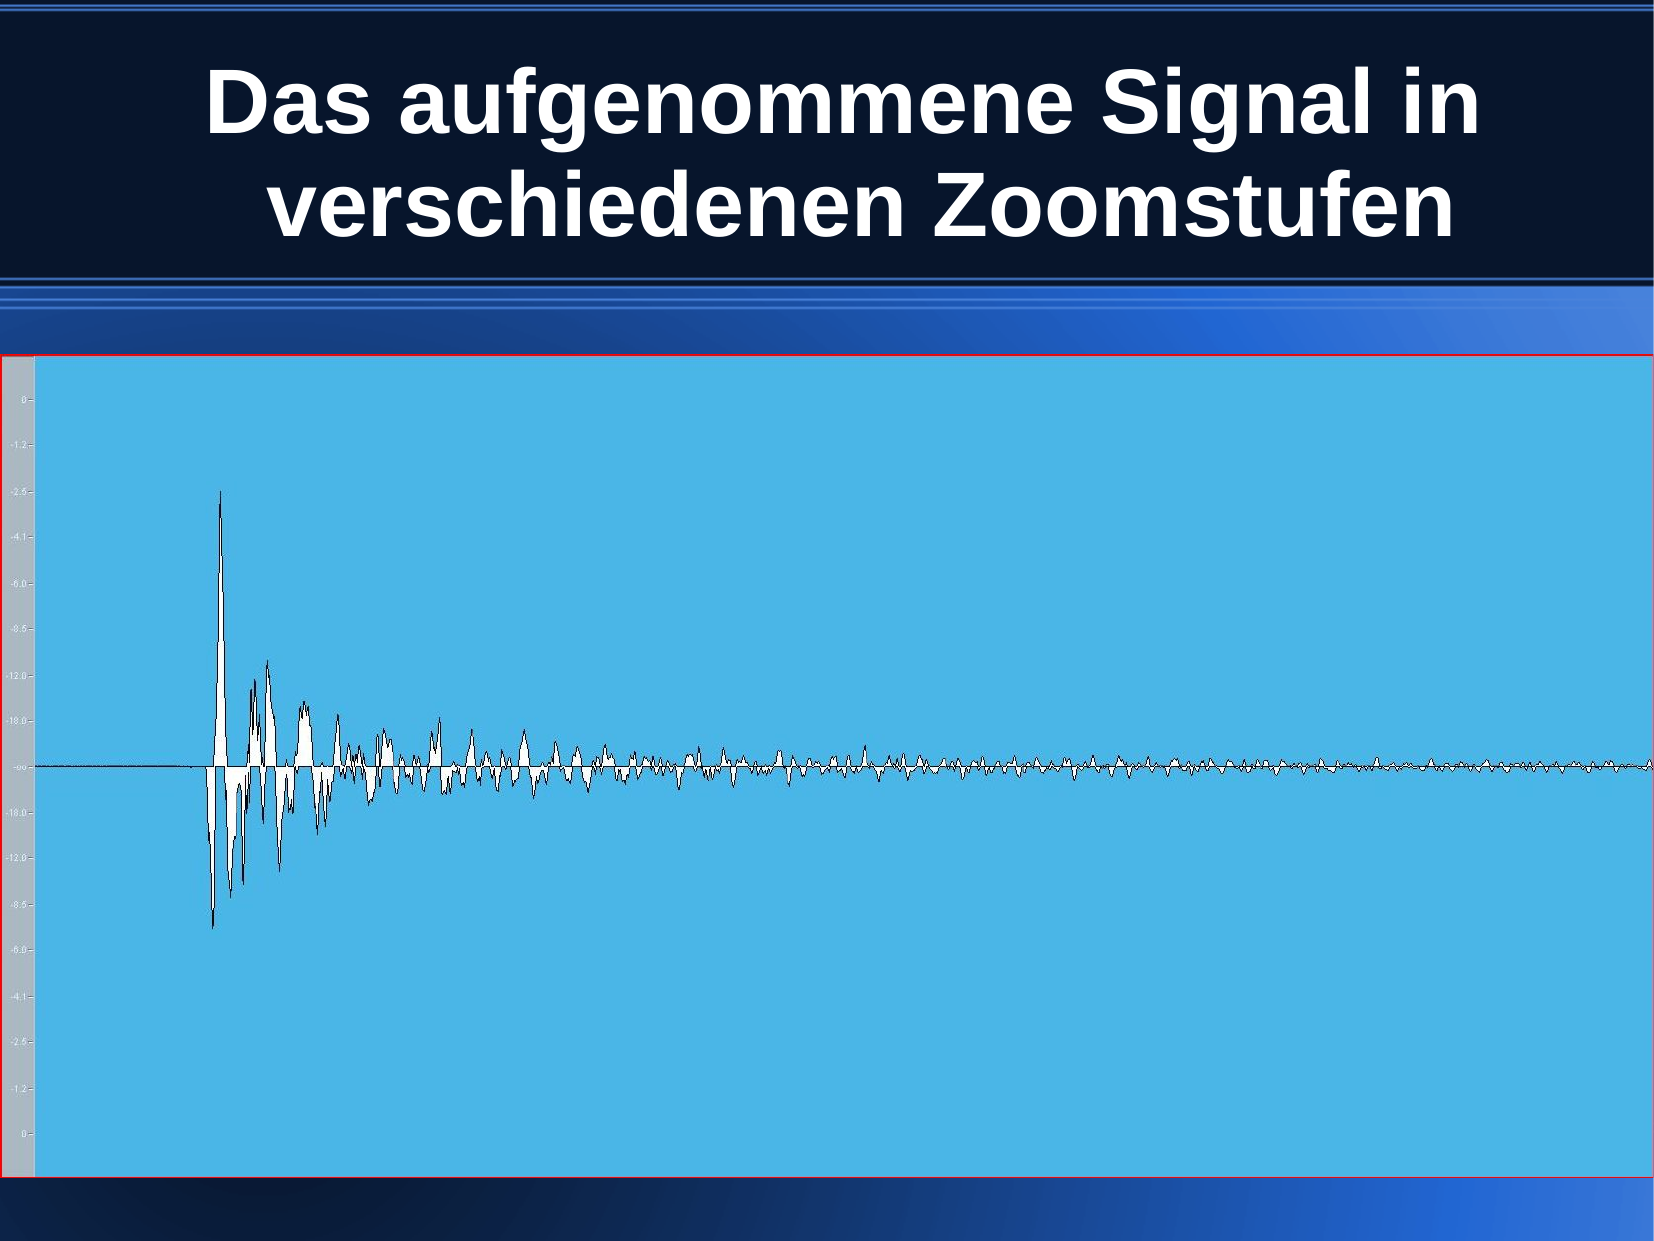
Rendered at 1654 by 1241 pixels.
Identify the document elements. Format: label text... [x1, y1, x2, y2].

title Das aufgenommene Signal in verschiedenen Zoomstufen [82, 50, 1571, 256]
picture [0, 0, 1654, 1241]
